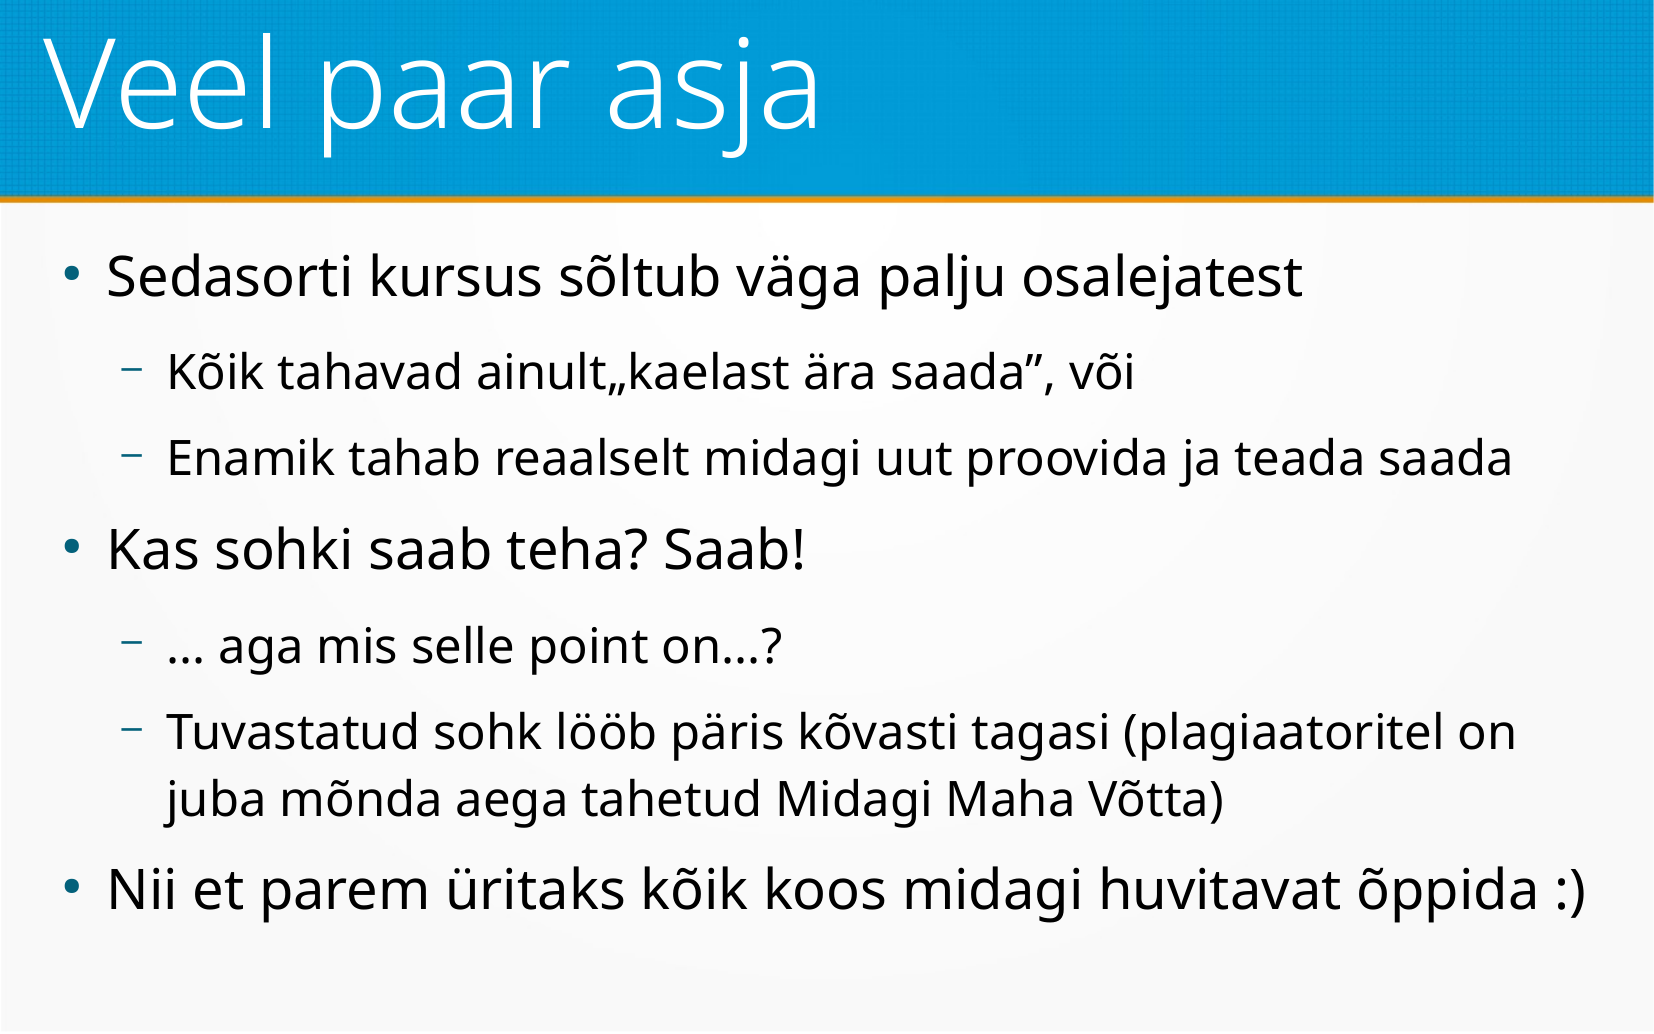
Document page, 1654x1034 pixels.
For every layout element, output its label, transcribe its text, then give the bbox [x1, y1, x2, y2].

title Veel paar asja [43, 0, 1619, 166]
list Sedasorti kursus sõltub väga palju osalejatest Kõik tahavad ainult„kaelast ära saada”, või Enamik tahab reaalselt midagi uut proovida ja teada saada Kas sohki saab teha? Saab! ... aga mis selle point on...? Tuvastatud sohk lööb päris kõvasti tagasi (plagiaatoritel on juba mõnda aega tahetud Midagi Maha Võtta) Nii et parem üritaks kõik koos midagi huvitavat õppida :) [47, 236, 1607, 1002]
picture [0, 195, 1654, 1034]
